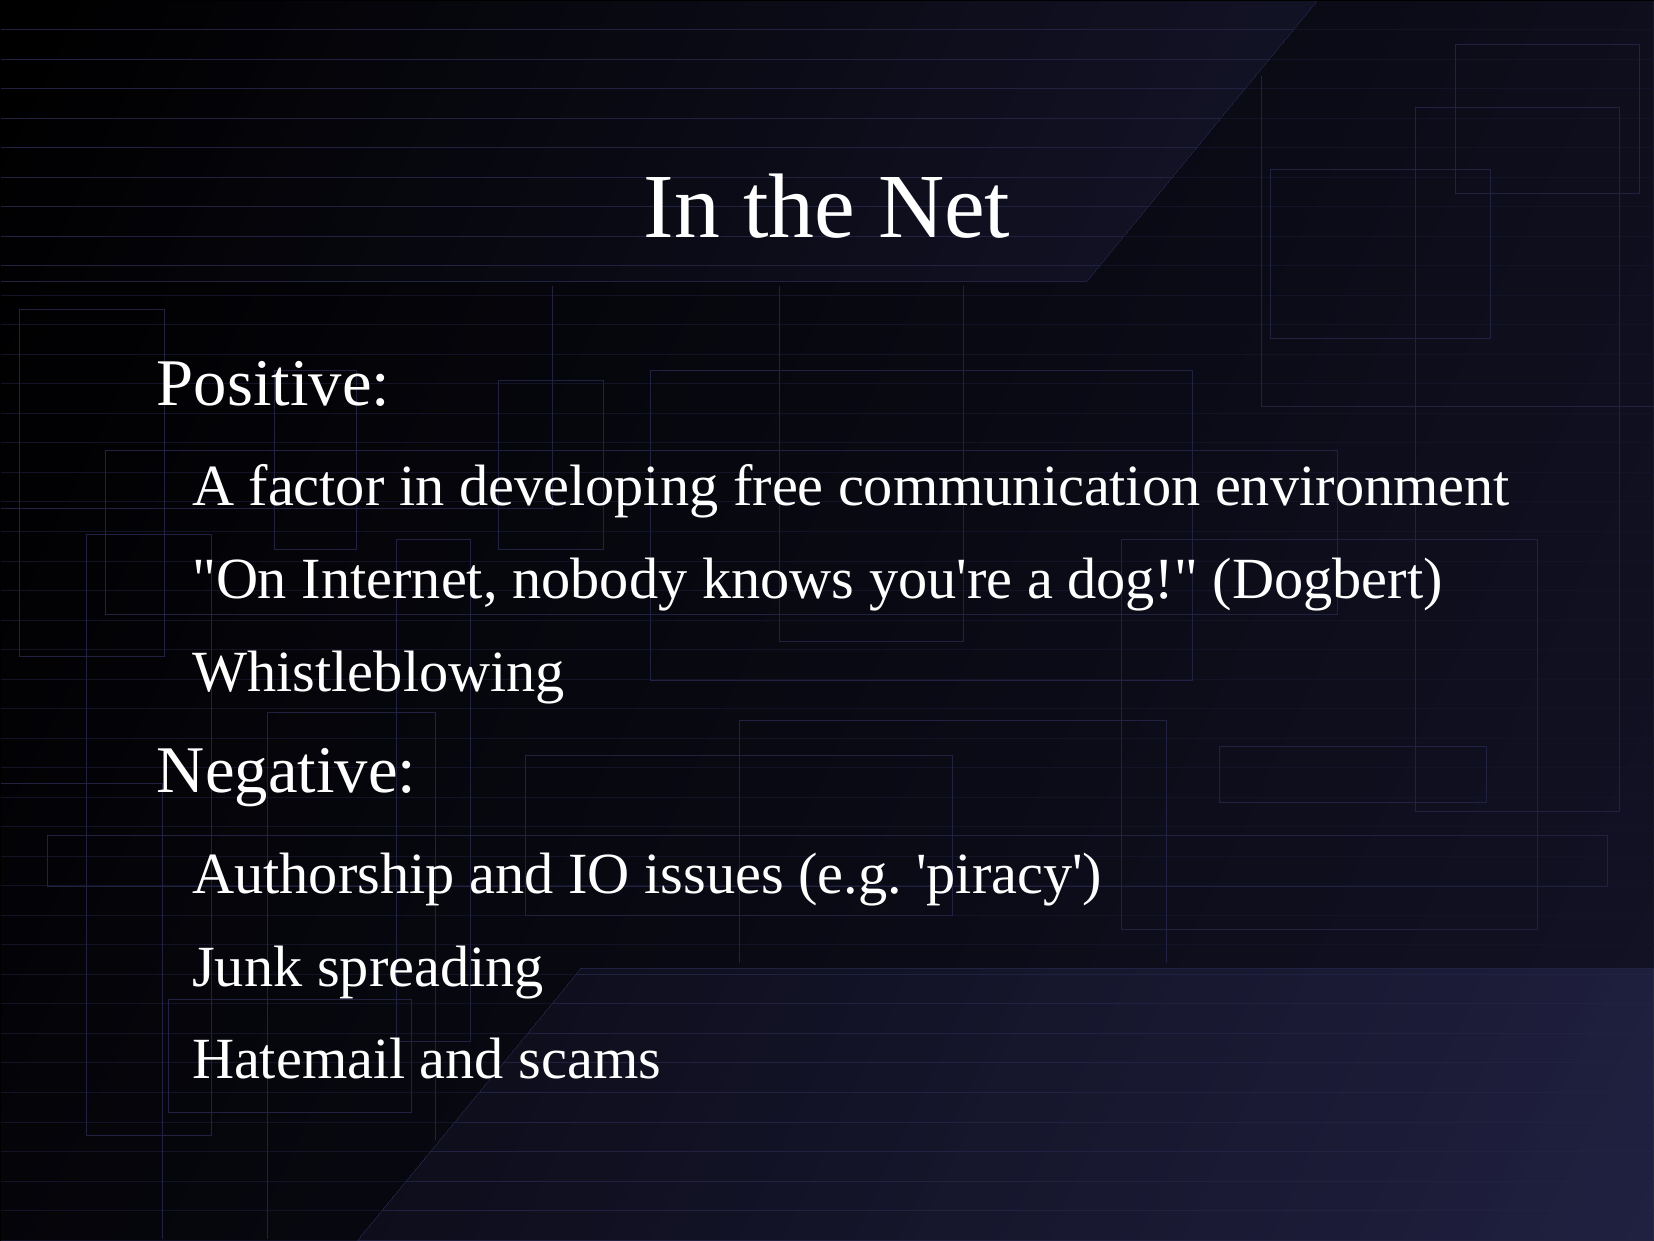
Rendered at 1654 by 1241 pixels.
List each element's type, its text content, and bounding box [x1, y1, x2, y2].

list Positive: A factor in developing free communication environment "On Internet, nobody knows you're a dog!" (Dogbert) Whistleblowing Negative: Authorship and IO issues (e.g. 'piracy') Junk spreading Hatemail and scams [121, 344, 1534, 1161]
title In the Net [121, 102, 1534, 311]
